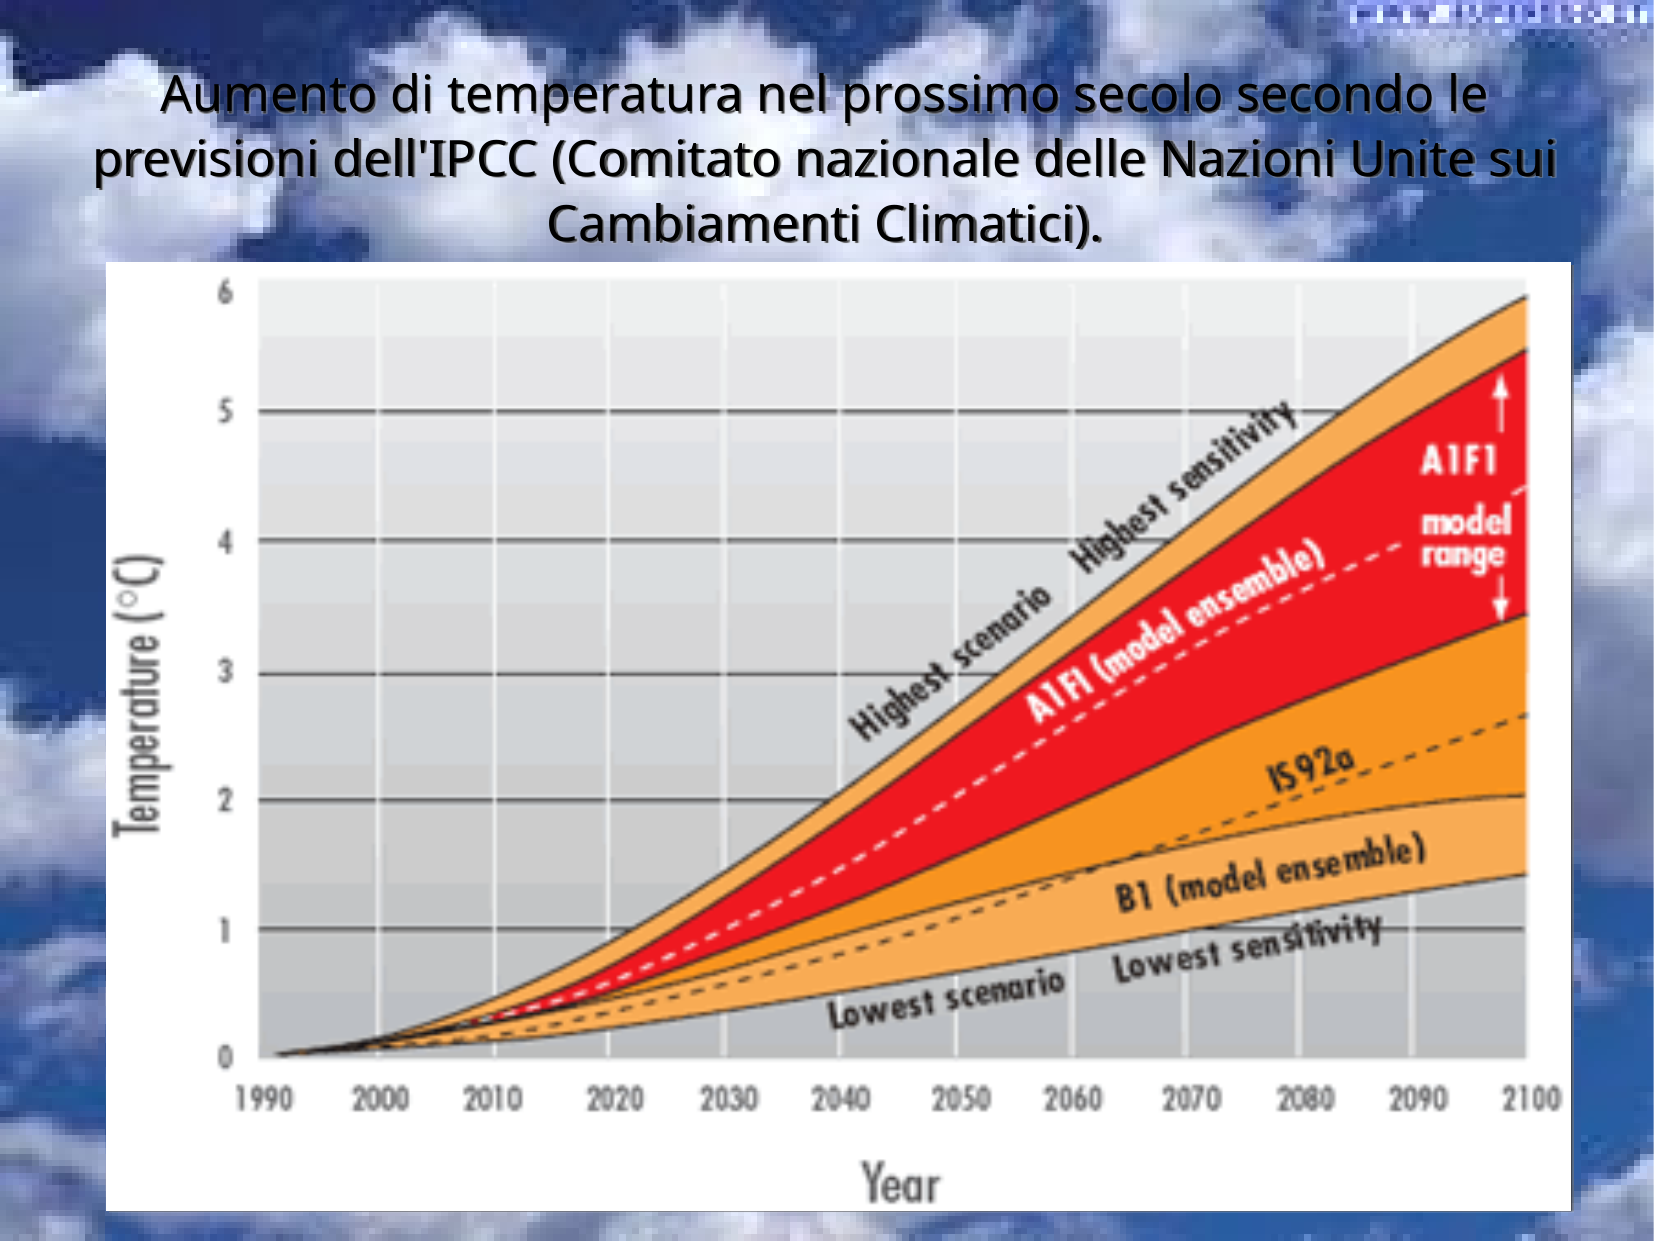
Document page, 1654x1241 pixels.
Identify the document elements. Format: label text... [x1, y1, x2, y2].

picture [0, 0, 1654, 1241]
text_box Aumento di temperatura nel prossimo secolo secondo le previsioni dell'IPCC (Comitato nazionale delle Nazioni Unite sui Cambiamenti Climatici). [38, 52, 1613, 270]
